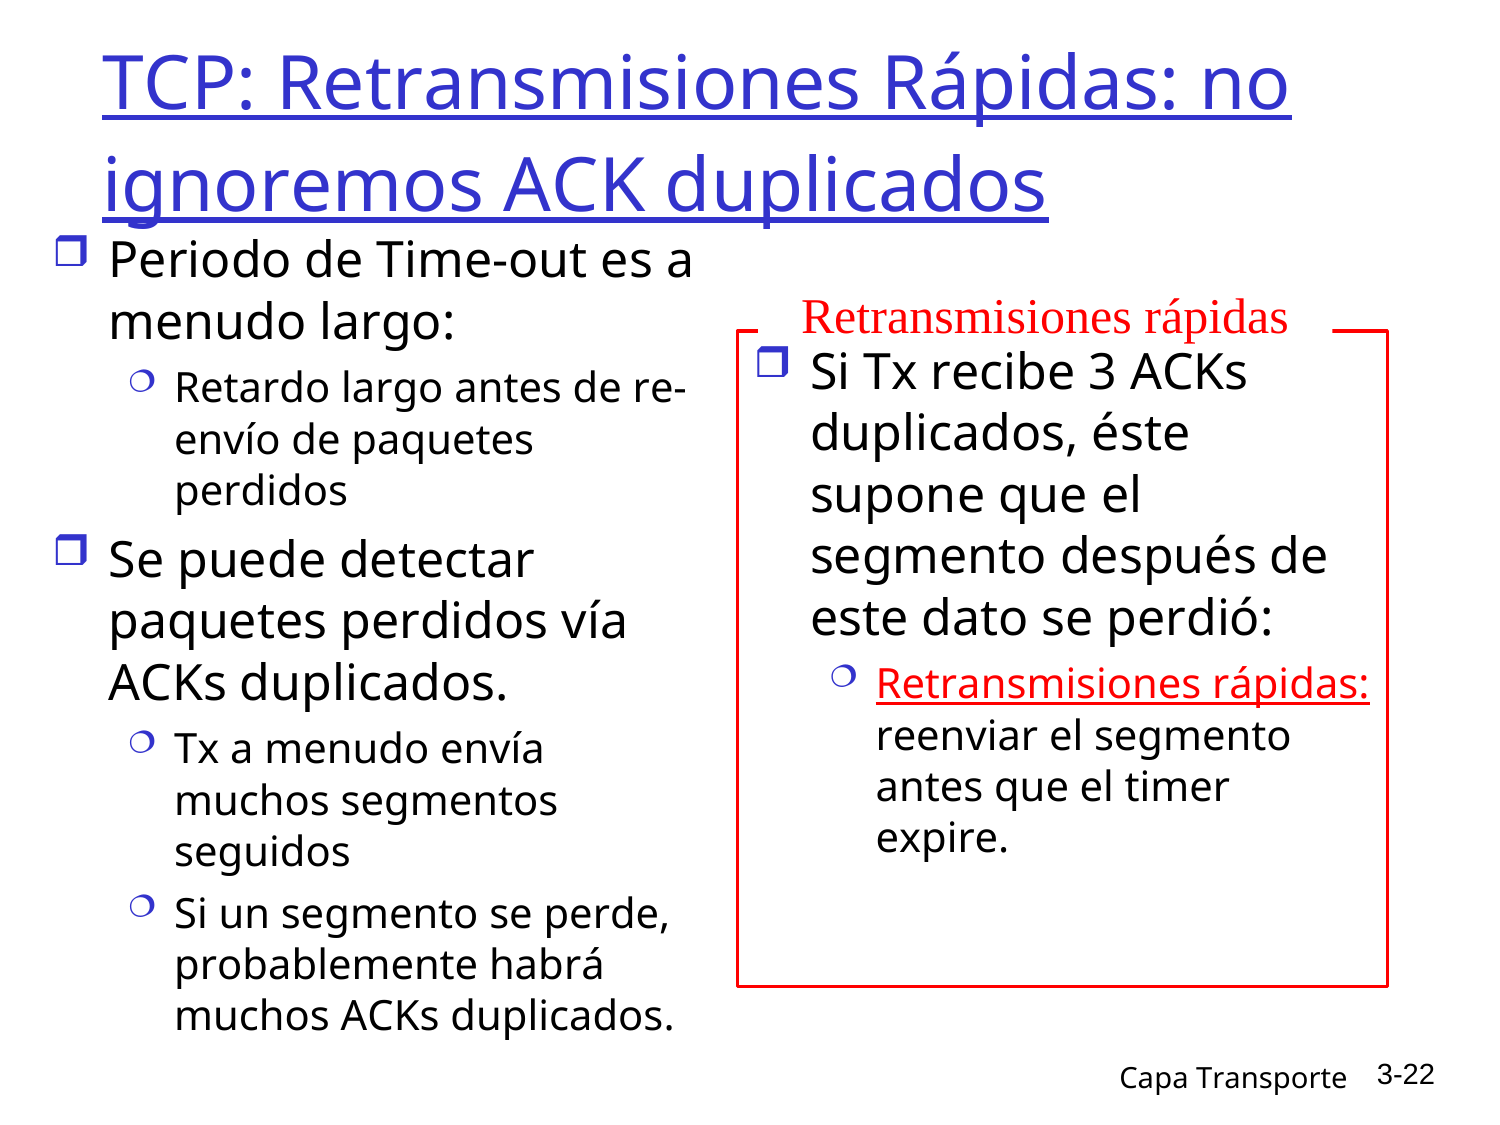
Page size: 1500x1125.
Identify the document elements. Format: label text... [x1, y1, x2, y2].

list Si Tx recibe 3 ACKs duplicados, éste supone que el segmento después de este dato se perdió: Retransmisiones rápidas: reenviar el segmento antes que el timer expire. [737, 331, 1388, 987]
title TCP: Retransmisiones Rápidas: no ignoremos ACK duplicados [87, 36, 1363, 227]
list Periodo de Time-out es a menudo largo: Retardo largo antes de re-envío de paquetes perdidos Se puede detectar paquetes perdidos vía ACKs duplicados. Tx a menudo envía muchos segmentos seguidos Si un segmento se perde, probablemente habrá muchos ACKs duplicados. [37, 221, 713, 1045]
text_box Retransmisiones rápidas [758, 289, 1333, 345]
